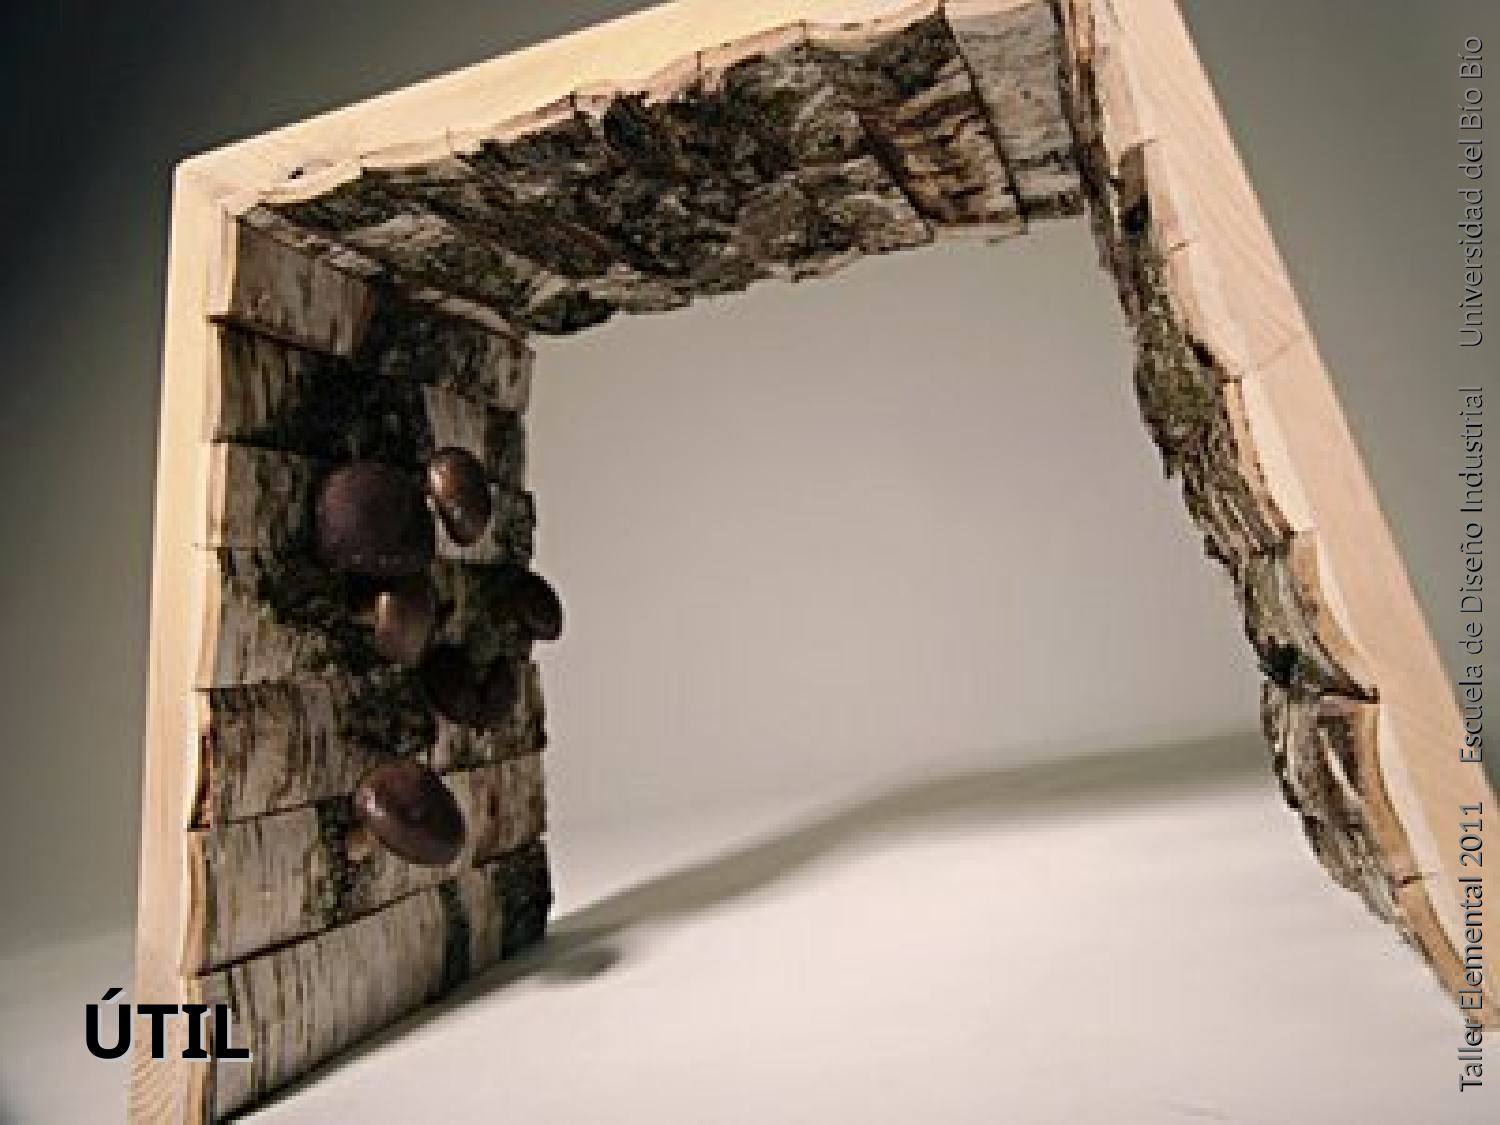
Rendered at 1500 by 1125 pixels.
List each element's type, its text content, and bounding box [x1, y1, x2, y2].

text_box ÚTIL [64, 976, 762, 1083]
picture [0, 0, 1500, 1125]
text_box Taller Elemental 2011 Escuela de Diseño Industrial Universidad del Bío Bío [1435, 0, 1500, 1106]
